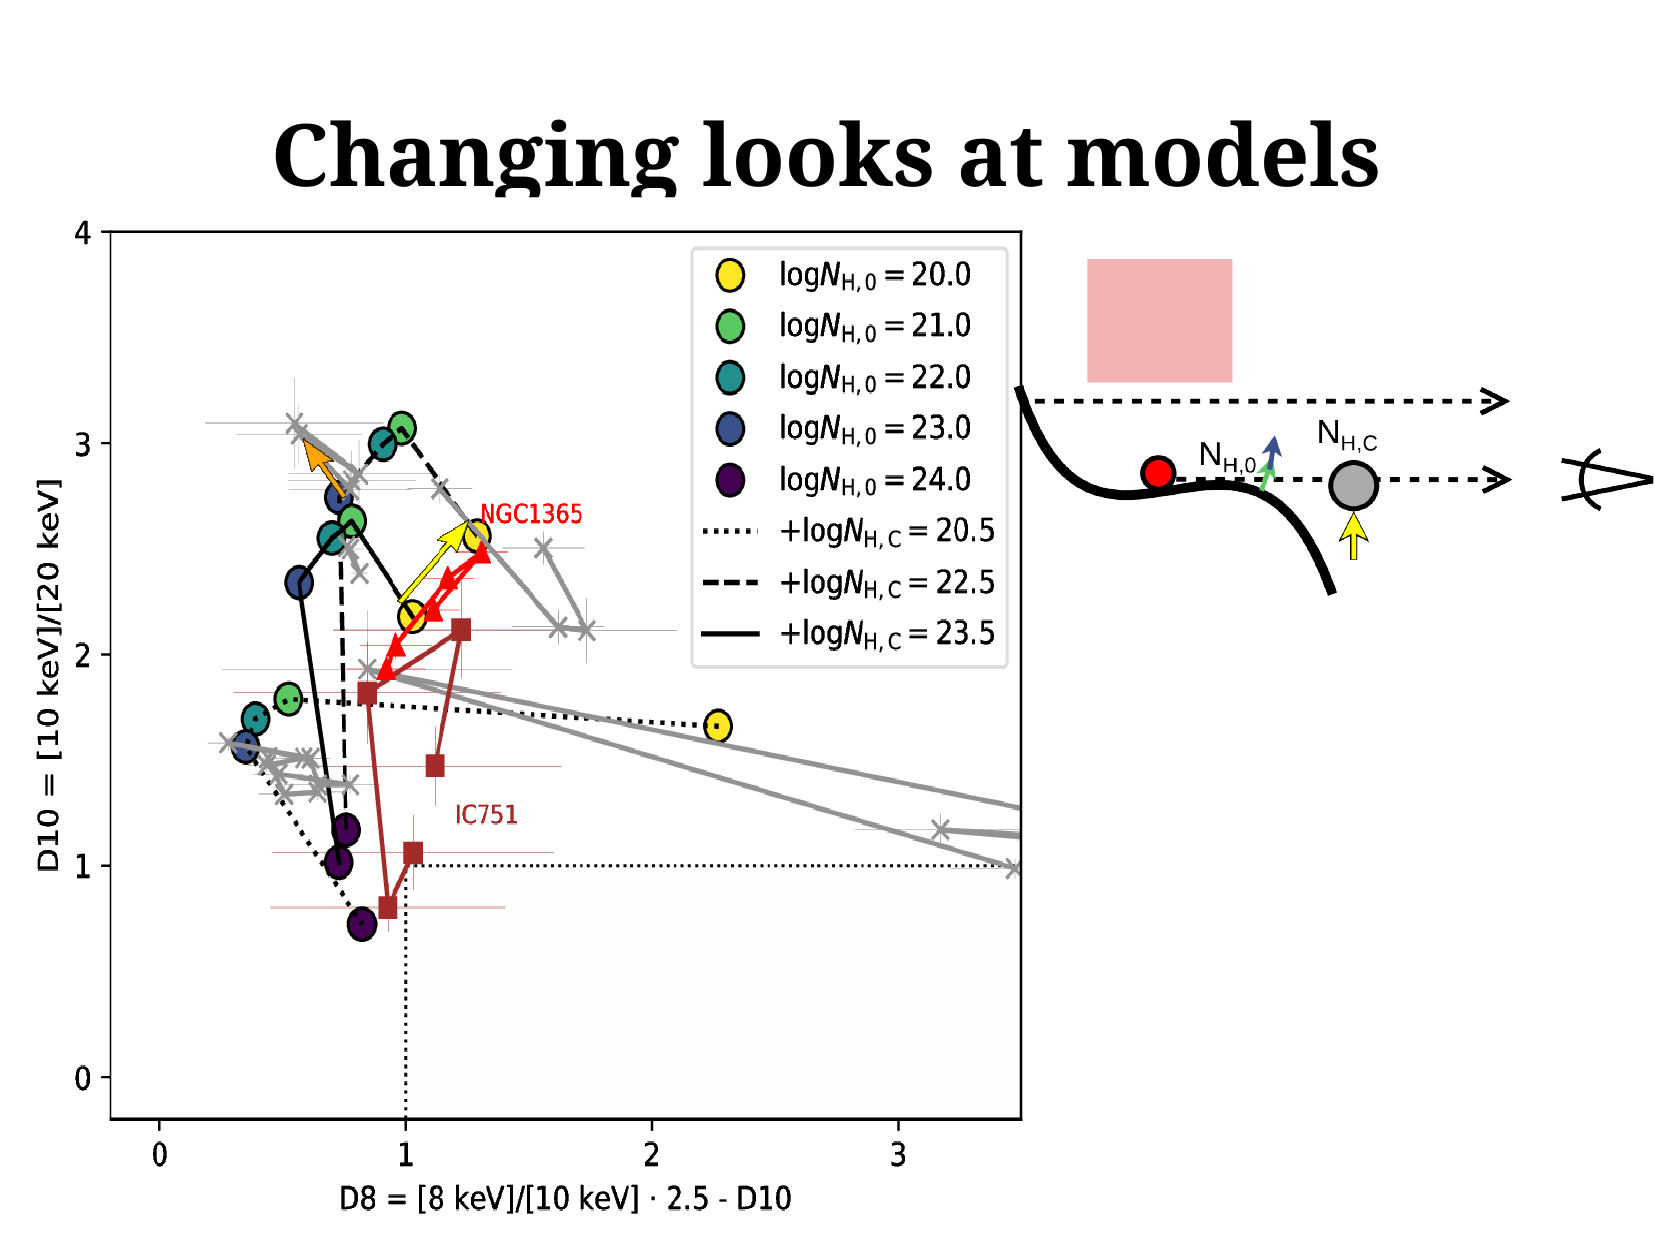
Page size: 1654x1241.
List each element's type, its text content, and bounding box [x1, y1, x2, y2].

title Changing looks at models [82, 49, 1571, 257]
picture [17, 197, 1654, 1241]
